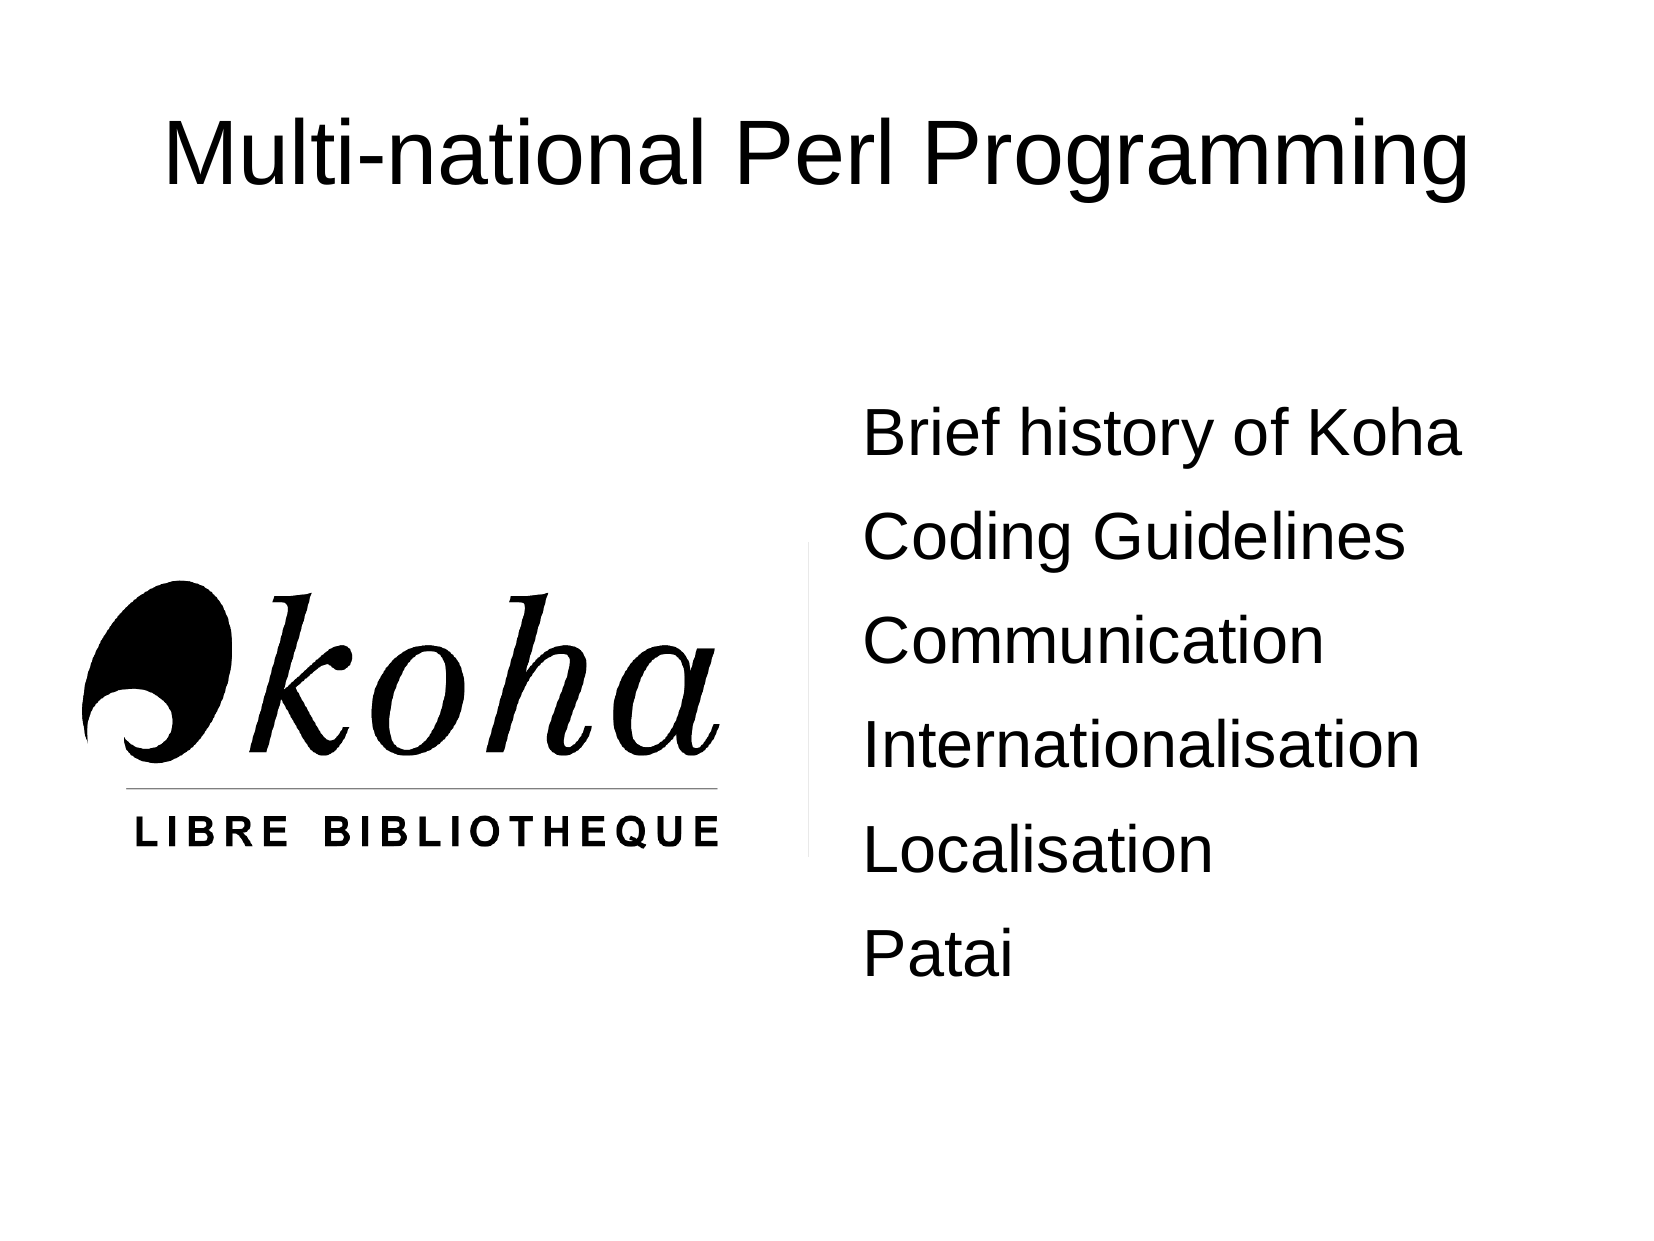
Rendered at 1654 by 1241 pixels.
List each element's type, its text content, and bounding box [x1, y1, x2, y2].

title Multi-national Perl Programming [82, 49, 1571, 257]
list Brief history of Koha Coding Guidelines Communication Internationalisation Localisation Patai [845, 290, 1572, 1109]
picture [82, 542, 809, 857]
